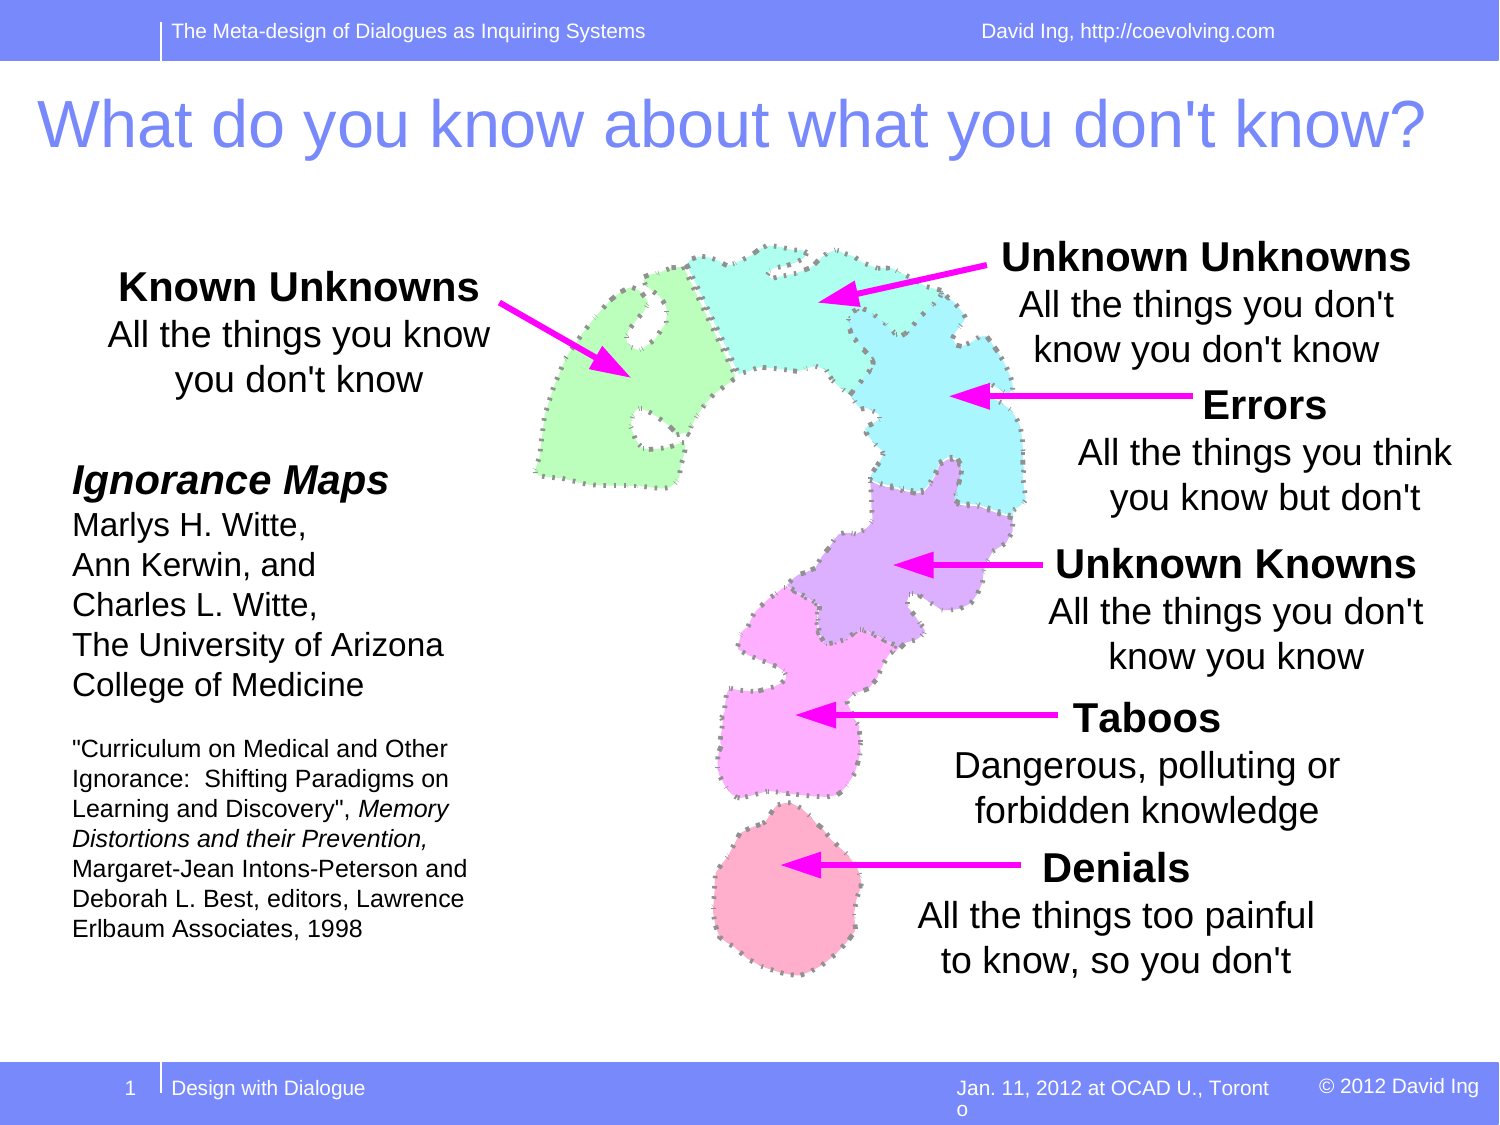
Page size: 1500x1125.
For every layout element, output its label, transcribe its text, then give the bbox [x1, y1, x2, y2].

title What do you know about what you don't know? [37, 90, 1463, 208]
text_box Ignorance Maps Marlys H. Witte, Ann Kerwin, and Charles L. Witte, The University of Arizona College of Medicine "Curriculum on Medical and Other Ignorance: Shifting Paradigms on Learning and Discovery", Memory Distortions and their Prevention, Margaret-Jean Intons-Peterson and Deborah L. Best, editors, Lawrence Erlbaum Associates, 1998 [57, 445, 489, 952]
picture [520, 230, 958, 505]
text_box © 2012 David Ing [1275, 1065, 1495, 1105]
text_box Unknown Knowns All the things you don't know you know [1033, 529, 1482, 704]
text_box Errors All the things you think you know but don't [1063, 370, 1482, 529]
text_box Known Unknowns All the things you know you don't know [75, 252, 523, 434]
text_box Taboos Dangerous, polluting or forbidden knowledge [939, 683, 1388, 857]
text_box Denials All the things too painful to know, so you don't [902, 833, 1369, 989]
text_box [37, 208, 1500, 997]
text_box Unknown Unknowns All the things you don't know you don't know [986, 222, 1463, 393]
